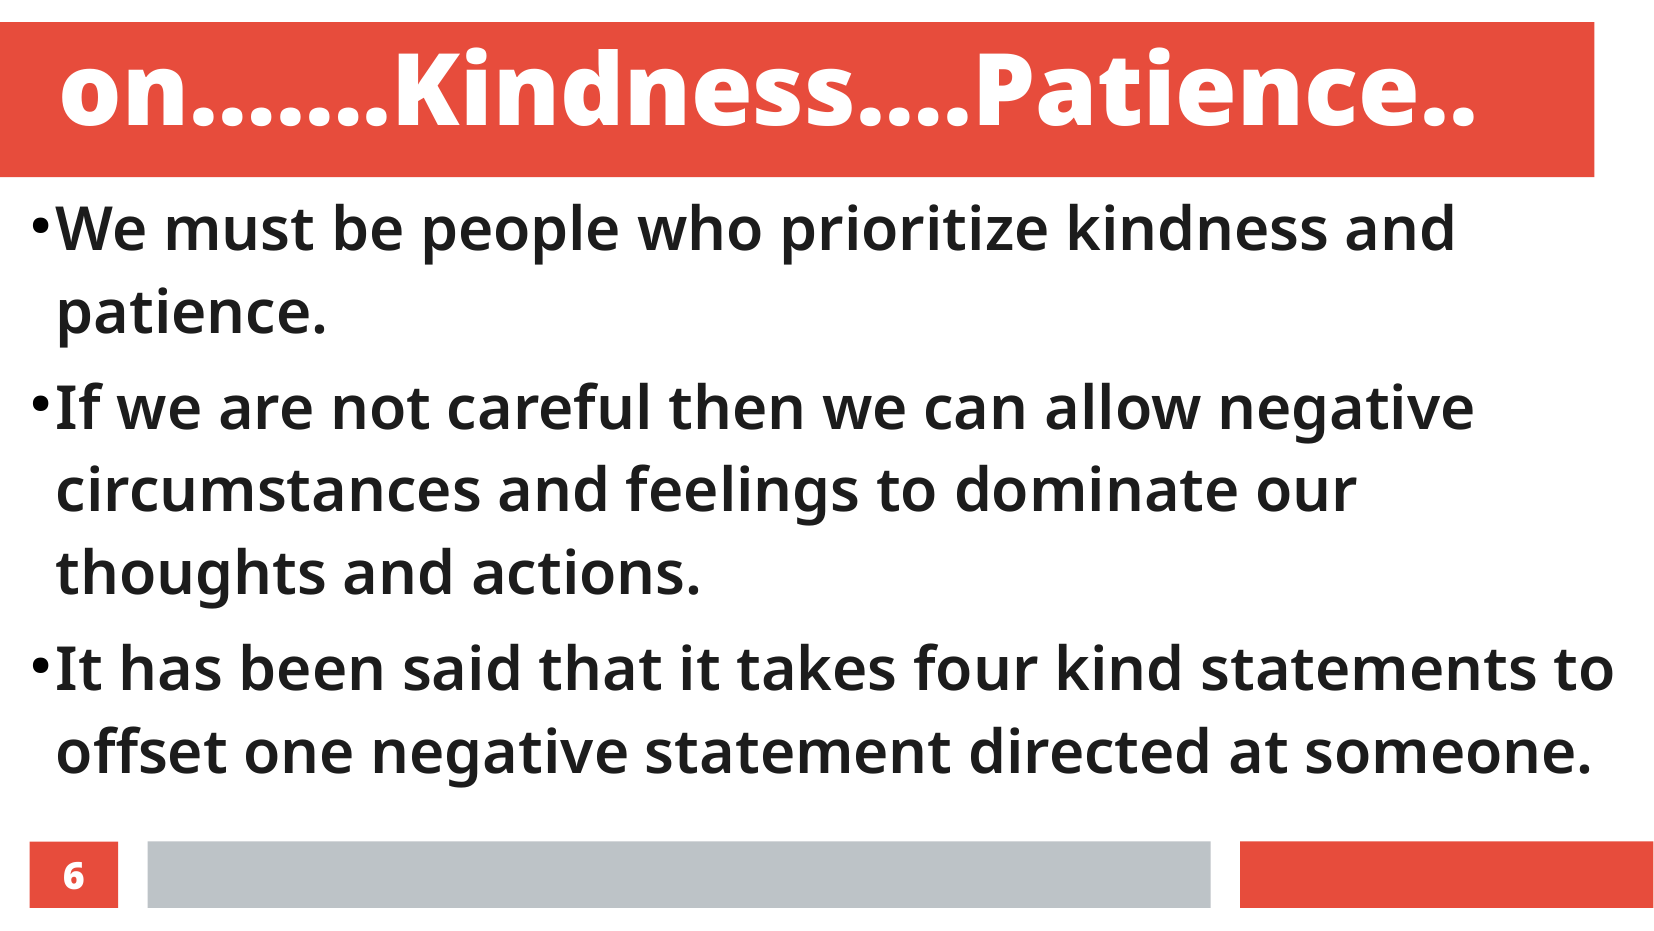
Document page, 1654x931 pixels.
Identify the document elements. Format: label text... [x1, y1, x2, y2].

list We must be people who prioritize kindness and patience. If we are not careful then we can allow negative circumstances and feelings to dominate our thoughts and actions. It has been said that it takes four kind statements to offset one negative statement directed at someone. [30, 185, 1636, 826]
title Put on…….Kindness….Patience.. [59, 44, 1595, 156]
